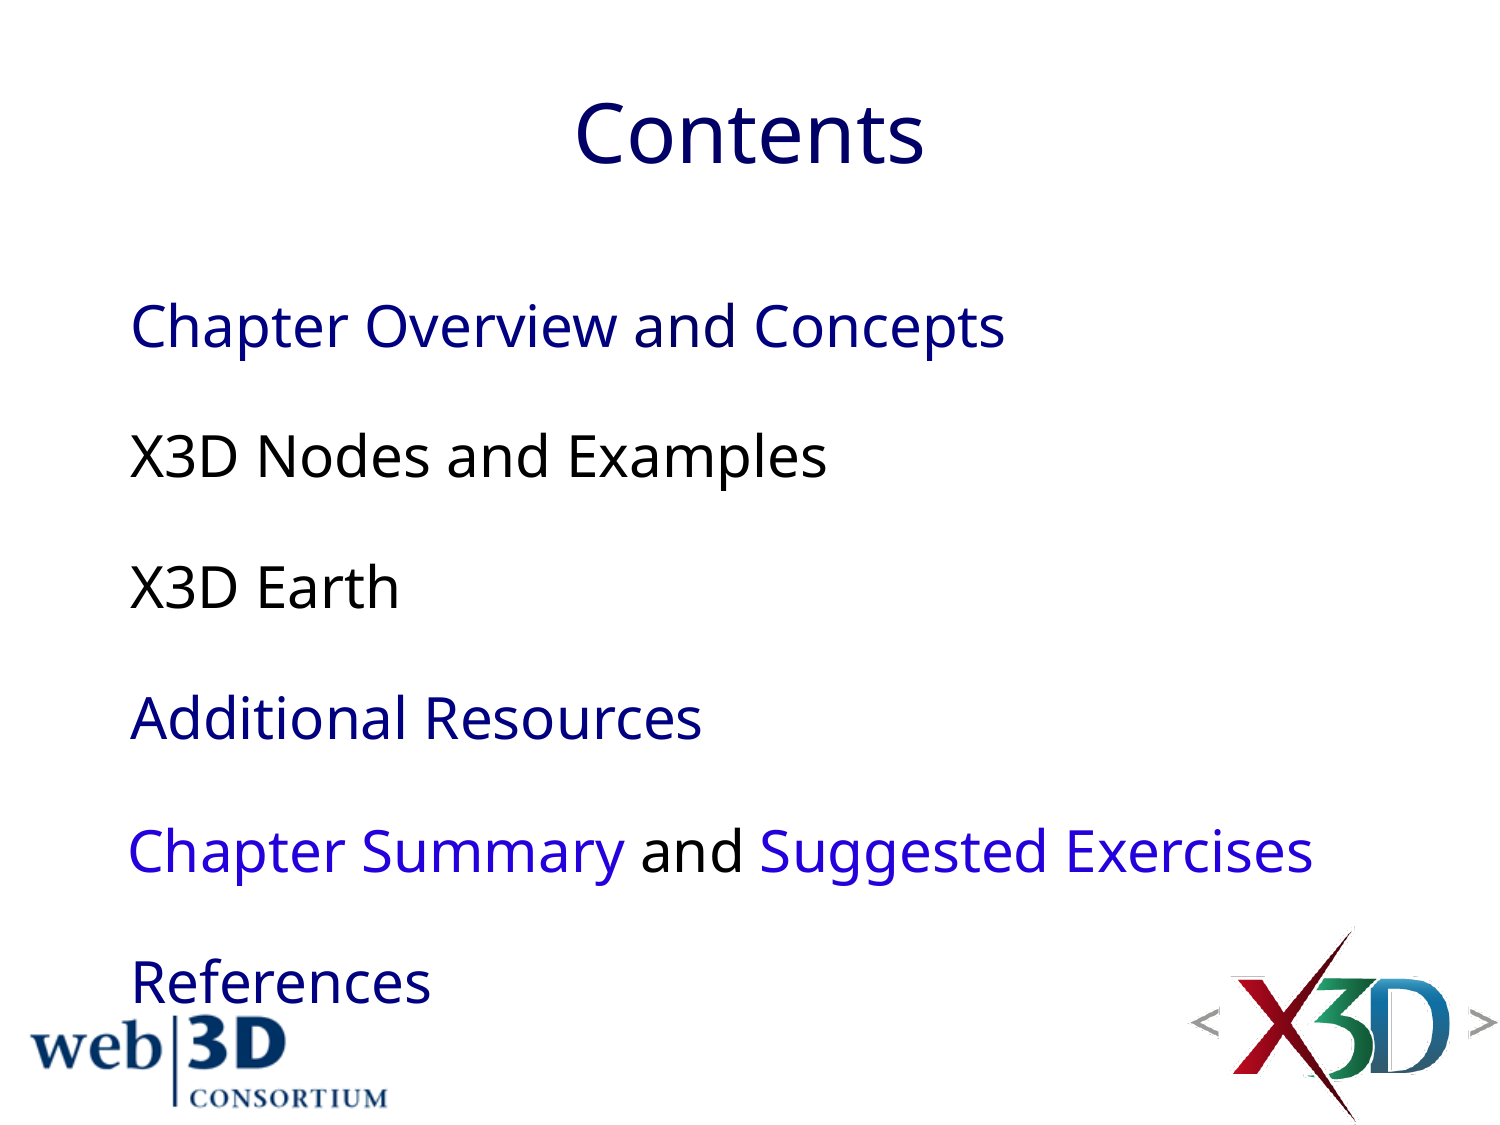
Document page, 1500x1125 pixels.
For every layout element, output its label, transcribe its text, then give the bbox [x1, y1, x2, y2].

picture [12, 998, 413, 1118]
title Contents [112, 37, 1388, 225]
picture [1187, 926, 1500, 1125]
list Chapter Overview and Concepts X3D Nodes and Examples X3D Earth Additional Resources Chapter Summary and Suggested Exercises References [112, 237, 1388, 1000]
